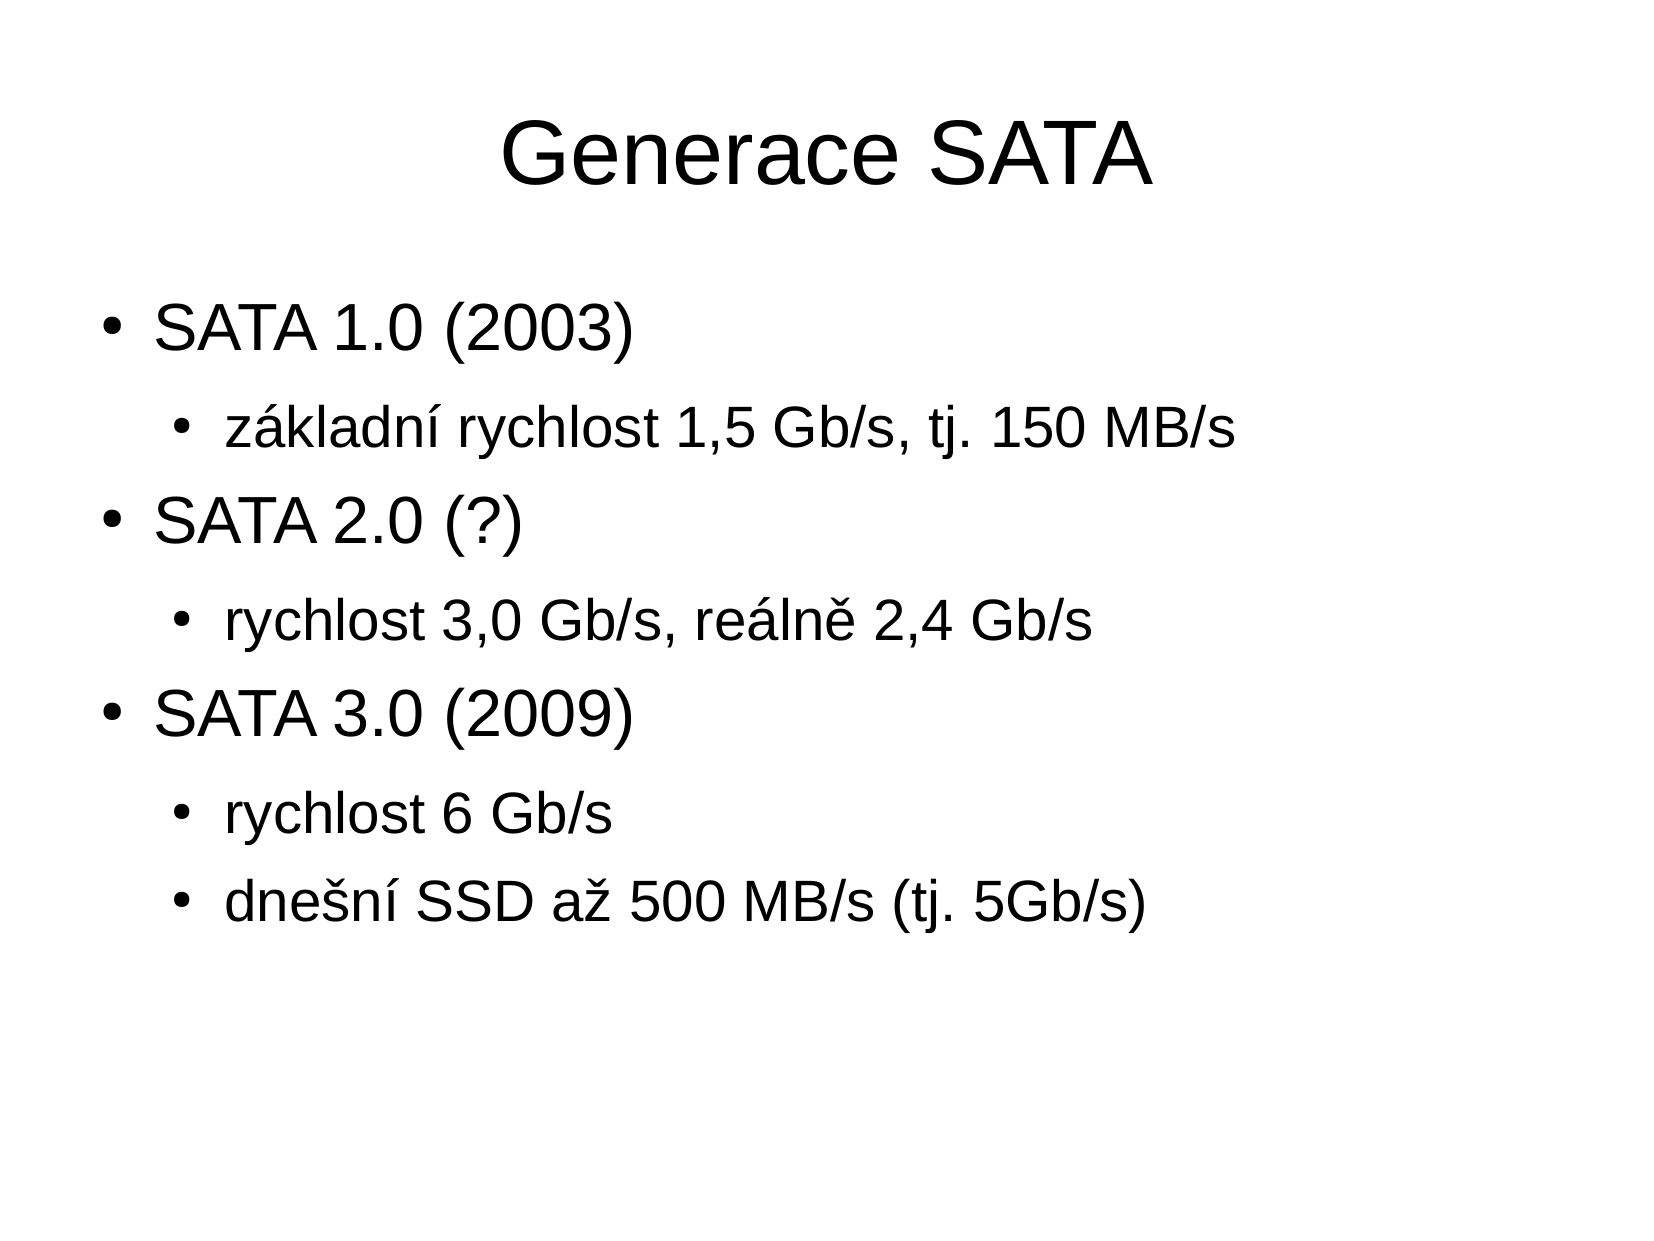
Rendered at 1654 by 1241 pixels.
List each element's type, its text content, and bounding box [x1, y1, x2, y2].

title Generace SATA [82, 56, 1571, 250]
list SATA 1.0 (2003) základní rychlost 1,5 Gb/s, tj. 150 MB/s SATA 2.0 (?) rychlost 3,0 Gb/s, reálně 2,4 Gb/s SATA 3.0 (2009) rychlost 6 Gb/s dnešní SSD až 500 MB/s (tj. 5Gb/s) [82, 290, 1571, 1094]
